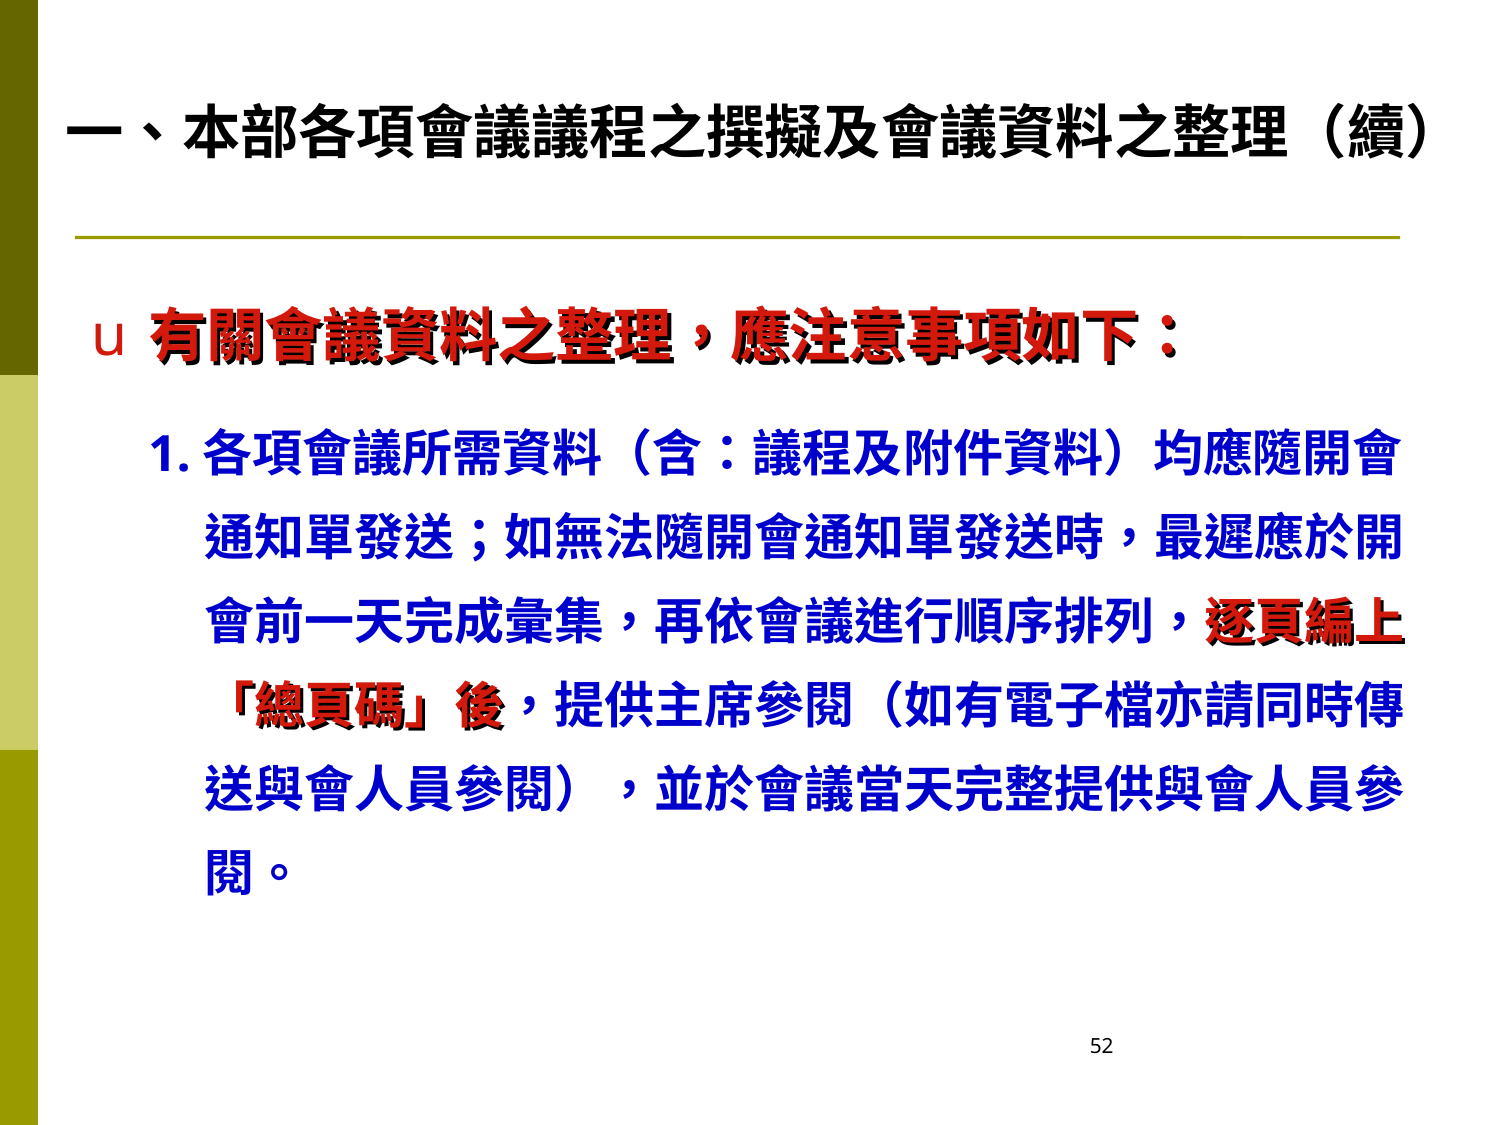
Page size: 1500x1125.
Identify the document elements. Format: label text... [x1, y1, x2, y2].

title 一、本部各項會議議程之撰擬及會議資料之整理（續） [29, 45, 1500, 173]
list 有關會議資料之整理，應注意事項如下： 1.各項會議所需資料（含：議程及附件資料）均應隨開會通知單發送；如無法隨開會通知單發送時，最遲應於開會前一天完成彙集，再依會議進行順序排列，逐頁編上「總頁碼」後，提供主席參閱（如有電子檔亦請同時傳送與會人員參閱），並於會議當天完整提供與會人員參閱。 [76, 290, 1427, 1125]
